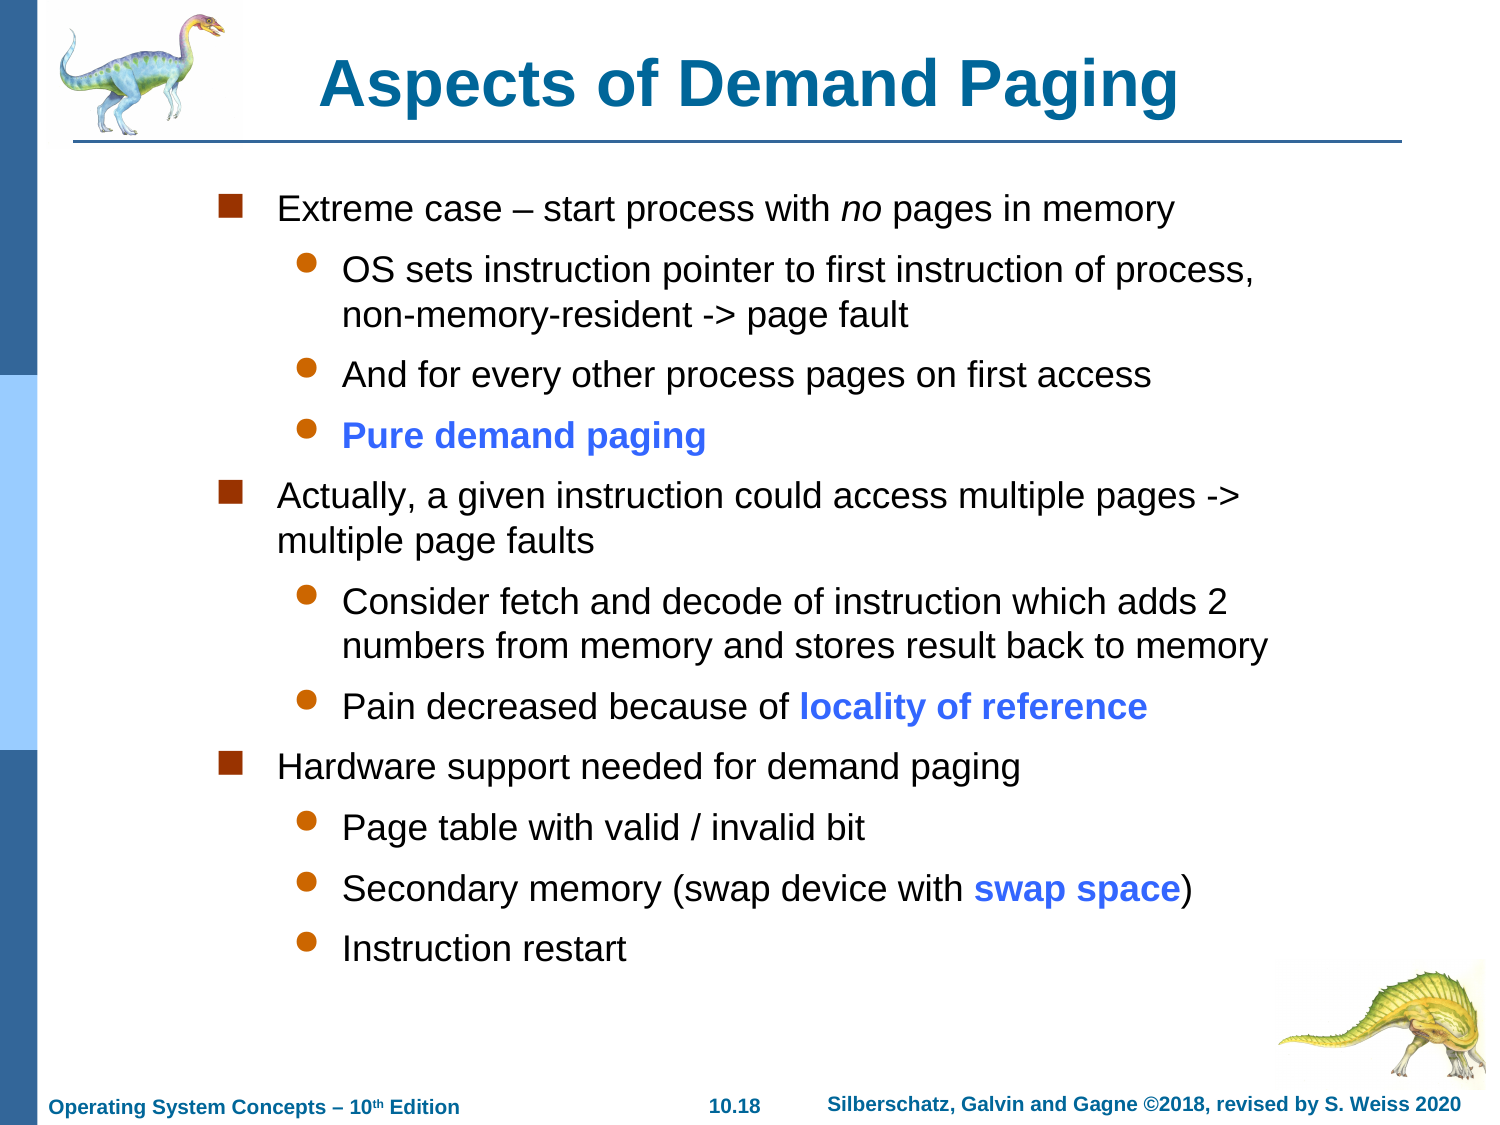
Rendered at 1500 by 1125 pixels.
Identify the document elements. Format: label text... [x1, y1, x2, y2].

picture [1275, 959, 1486, 1090]
picture [46, 0, 243, 149]
picture [1144, 1096, 1152, 1101]
title Aspects of Demand Paging [75, 33, 1426, 128]
list Extreme case – start process with no pages in memory OS sets instruction pointer to first instruction of process, non-memory-resident -> page fault And for every other process pages on first access Pure demand paging Actually, a given instruction could access multiple pages -> multiple page faults Consider fetch and decode of instruction which adds 2 numbers from memory and stores result back to memory Pain decreased because of locality of reference Hardware support needed for demand paging Page table with valid / invalid bit Secondary memory (swap device with swap space) Instruction restart [206, 177, 1332, 980]
